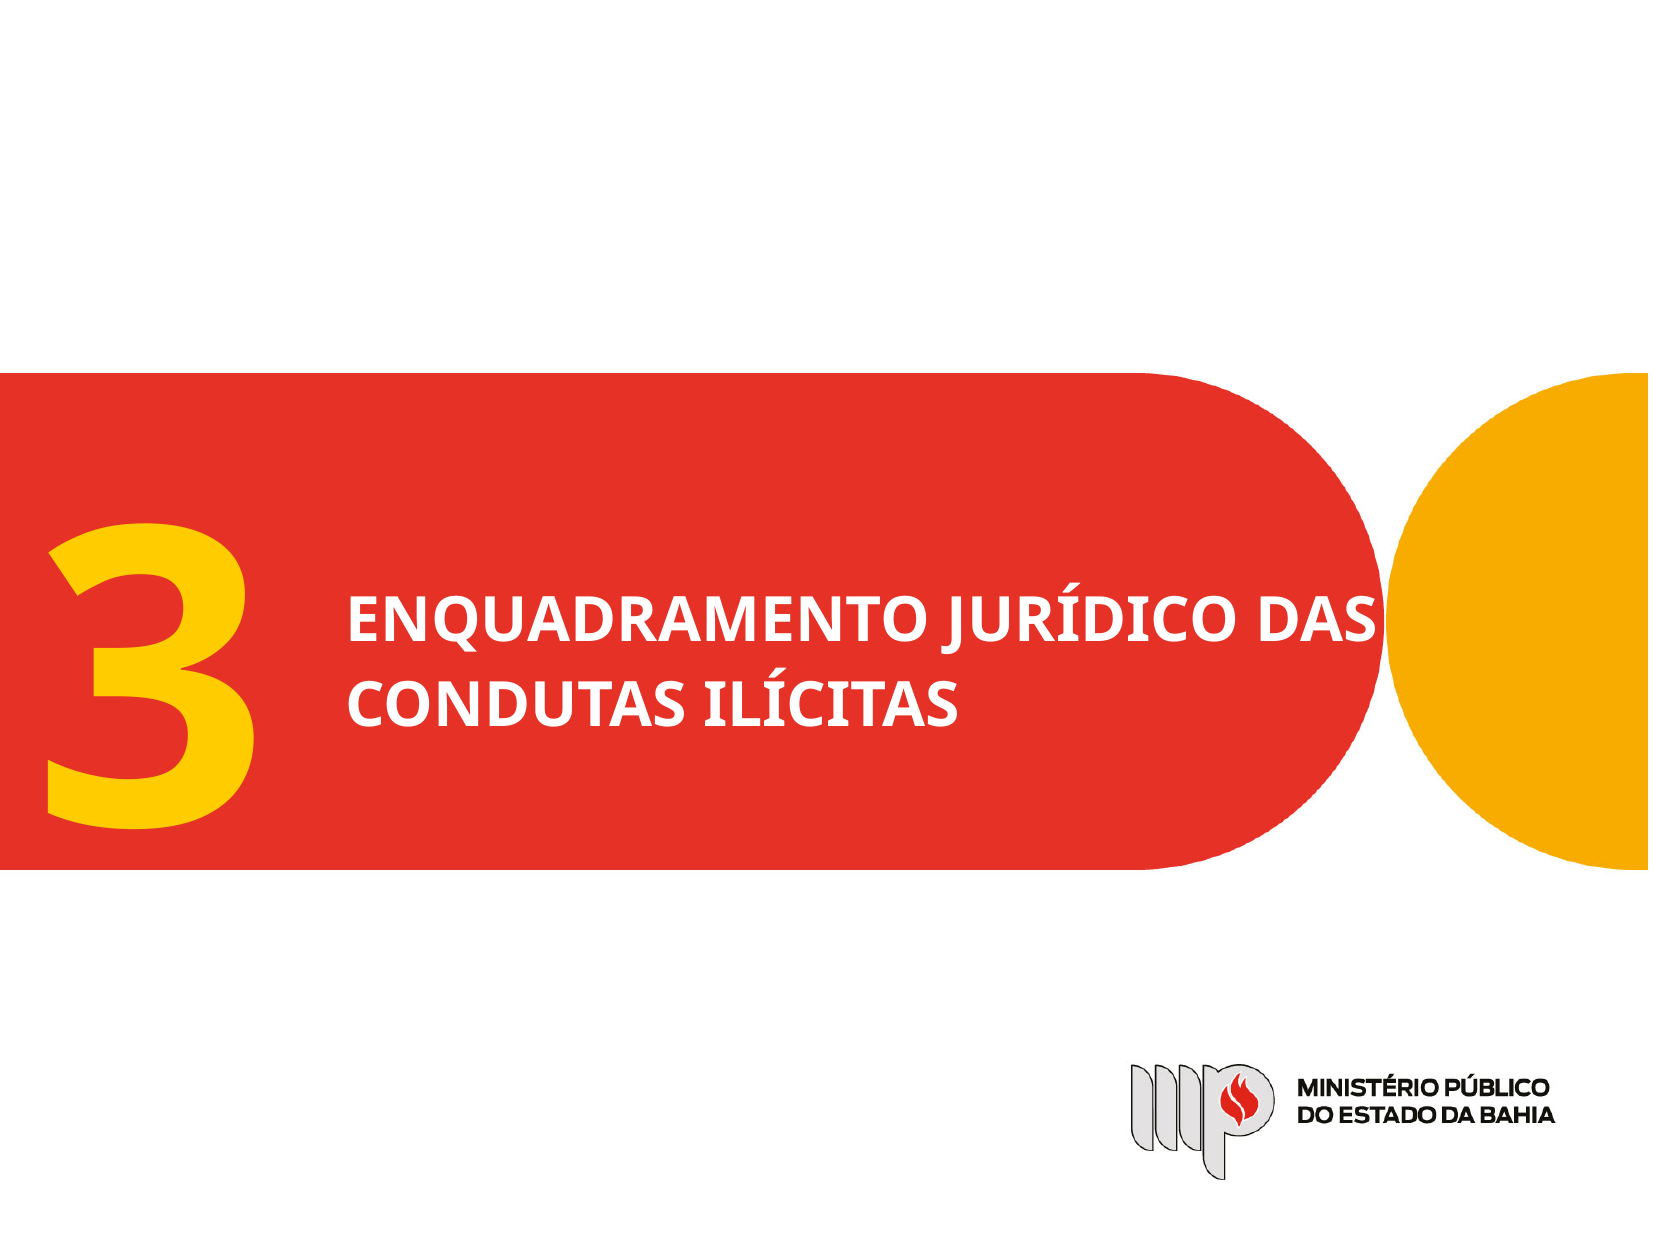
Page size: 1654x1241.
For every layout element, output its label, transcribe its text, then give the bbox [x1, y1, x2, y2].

text_box ENQUADRAMENTO JURÍDICO DAS CONDUTAS ILÍCITAS [330, 566, 1394, 807]
picture [0, 0, 1648, 1241]
text_box 3 [17, 372, 331, 911]
